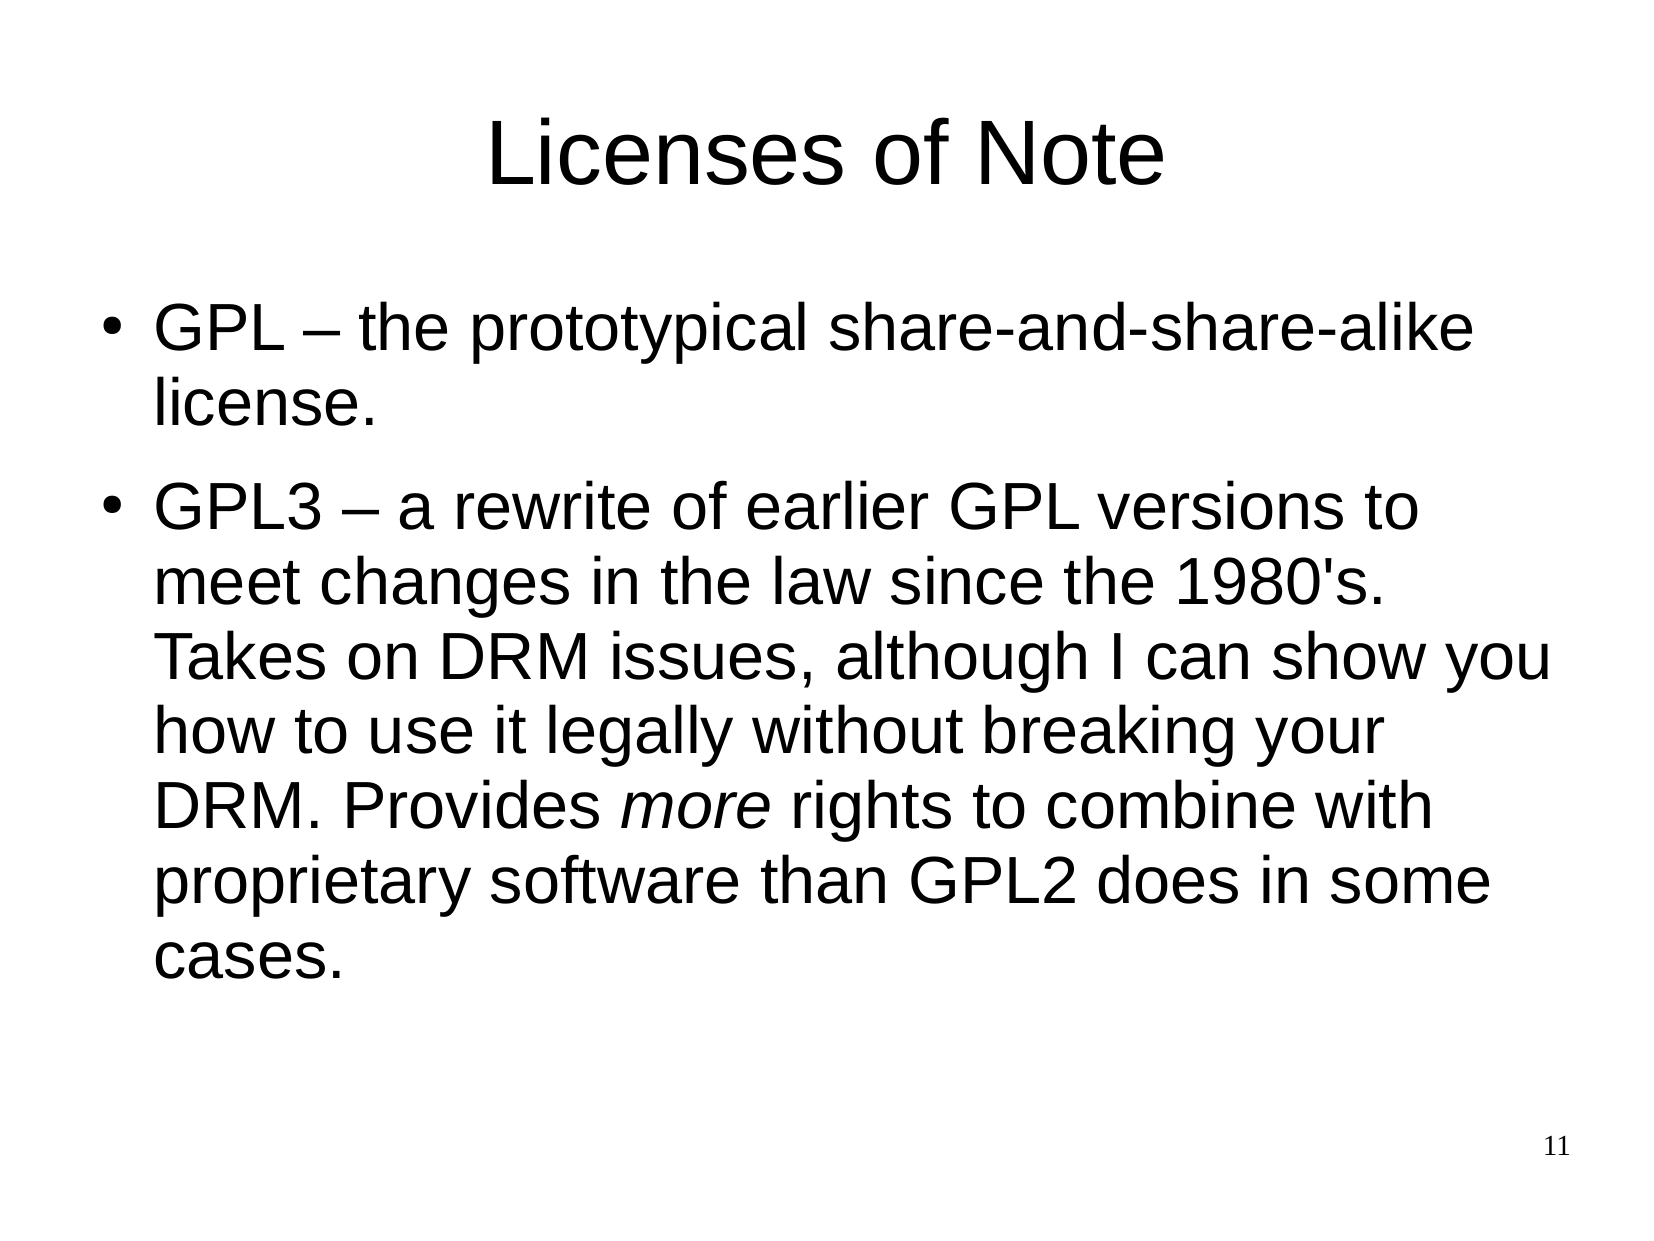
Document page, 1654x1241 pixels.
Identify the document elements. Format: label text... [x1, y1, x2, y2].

title Licenses of Note [82, 56, 1571, 250]
list GPL – the prototypical share-and-share-alike license. GPL3 – a rewrite of earlier GPL versions to meet changes in the law since the 1980's. Takes on DRM issues, although I can show you how to use it legally without breaking your DRM. Provides more rights to combine with proprietary software than GPL2 does in some cases. [82, 290, 1571, 1094]
